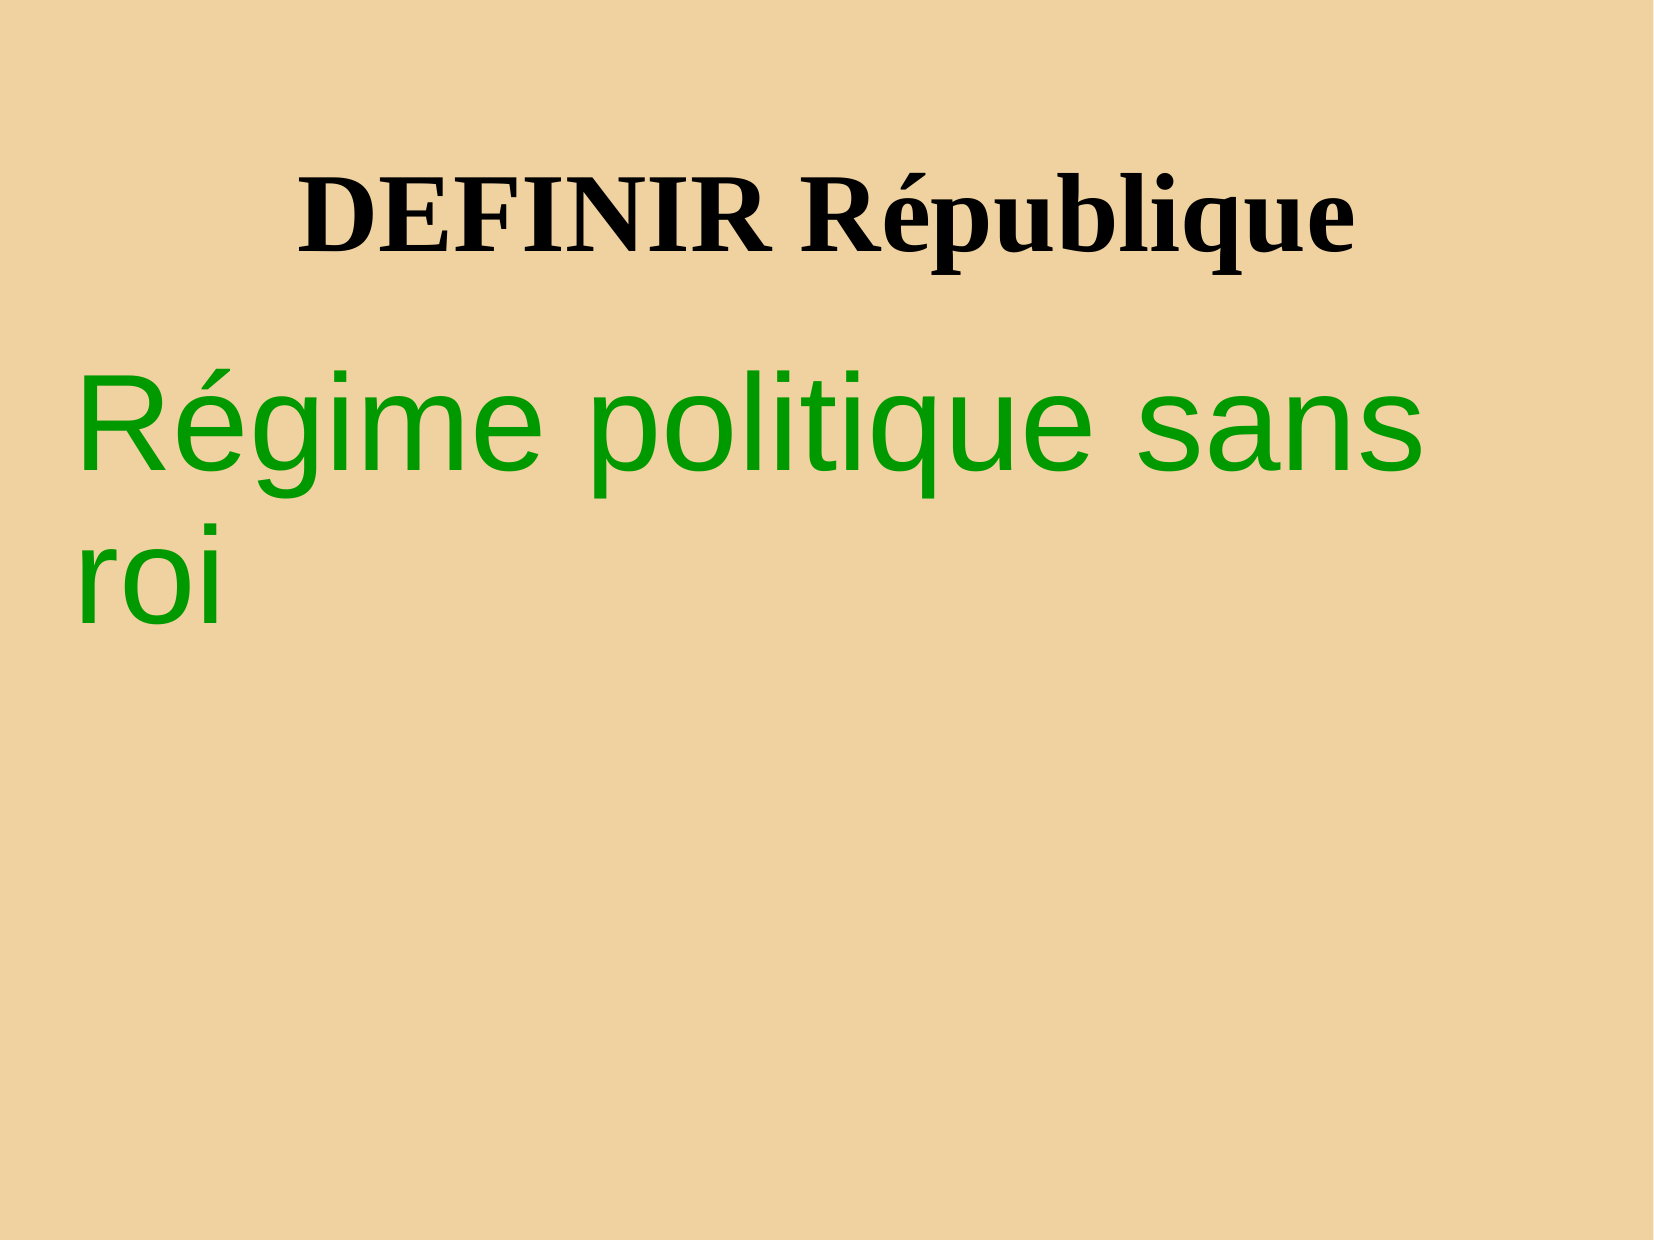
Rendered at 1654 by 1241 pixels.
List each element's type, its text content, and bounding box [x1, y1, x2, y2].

text_box Régime politique sans roi [59, 338, 1536, 1211]
title DEFINIR République [124, 81, 1530, 338]
